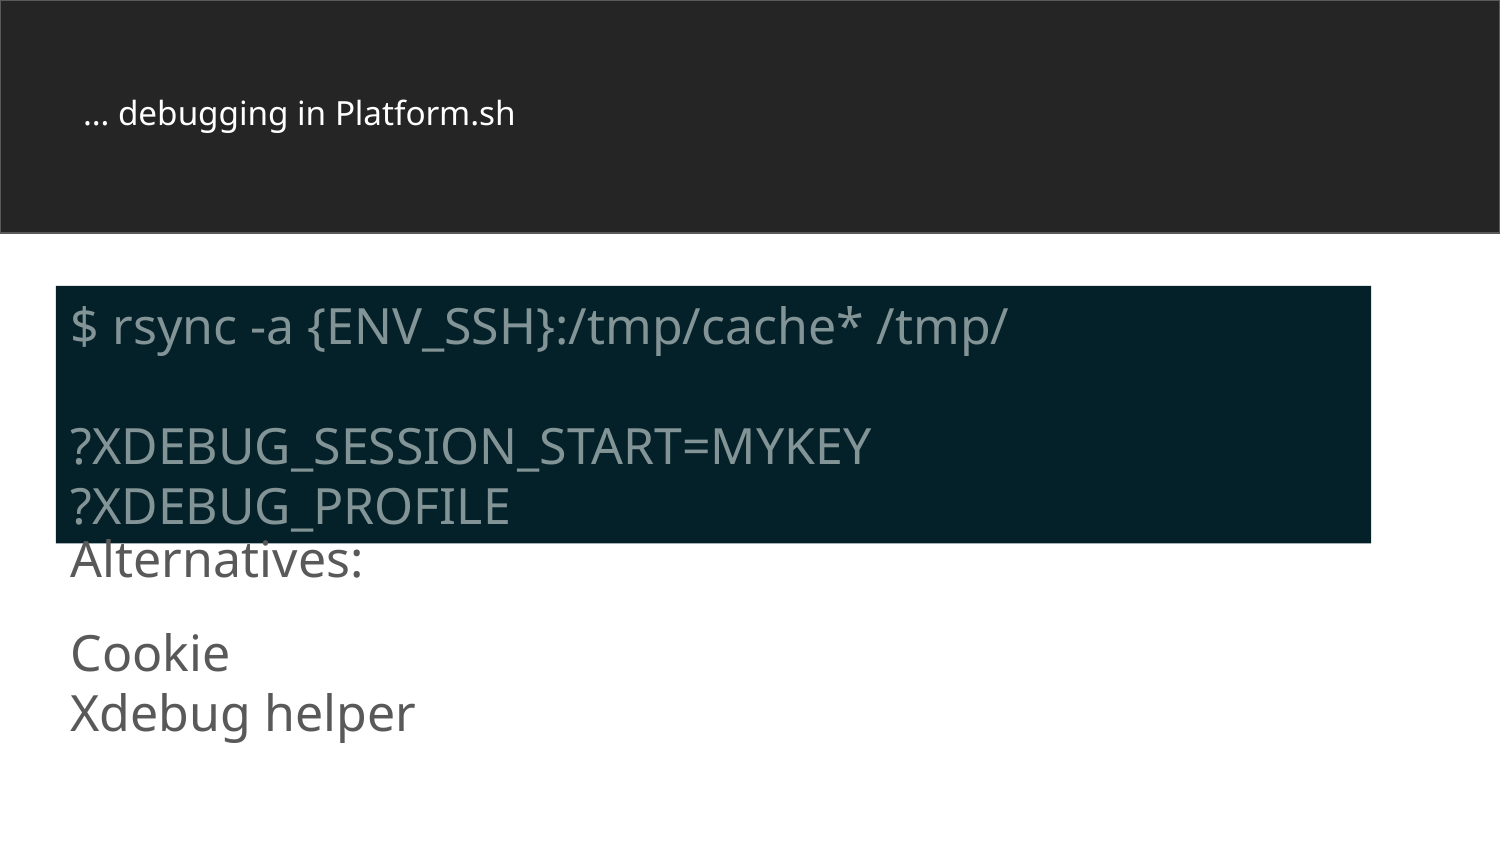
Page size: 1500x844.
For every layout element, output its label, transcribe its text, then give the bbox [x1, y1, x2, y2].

text_box $ rsync -a {ENV_SSH}:/tmp/cache* /tmp/ ?XDEBUG_SESSION_START=MYKEY ?XDEBUG_PROFILE [55, 285, 1372, 544]
list Alternatives: Cookie Xdebug helper [55, 512, 1261, 803]
title … debugging in Platform.sh [68, 56, 1307, 185]
text_box [0, 0, 1500, 234]
